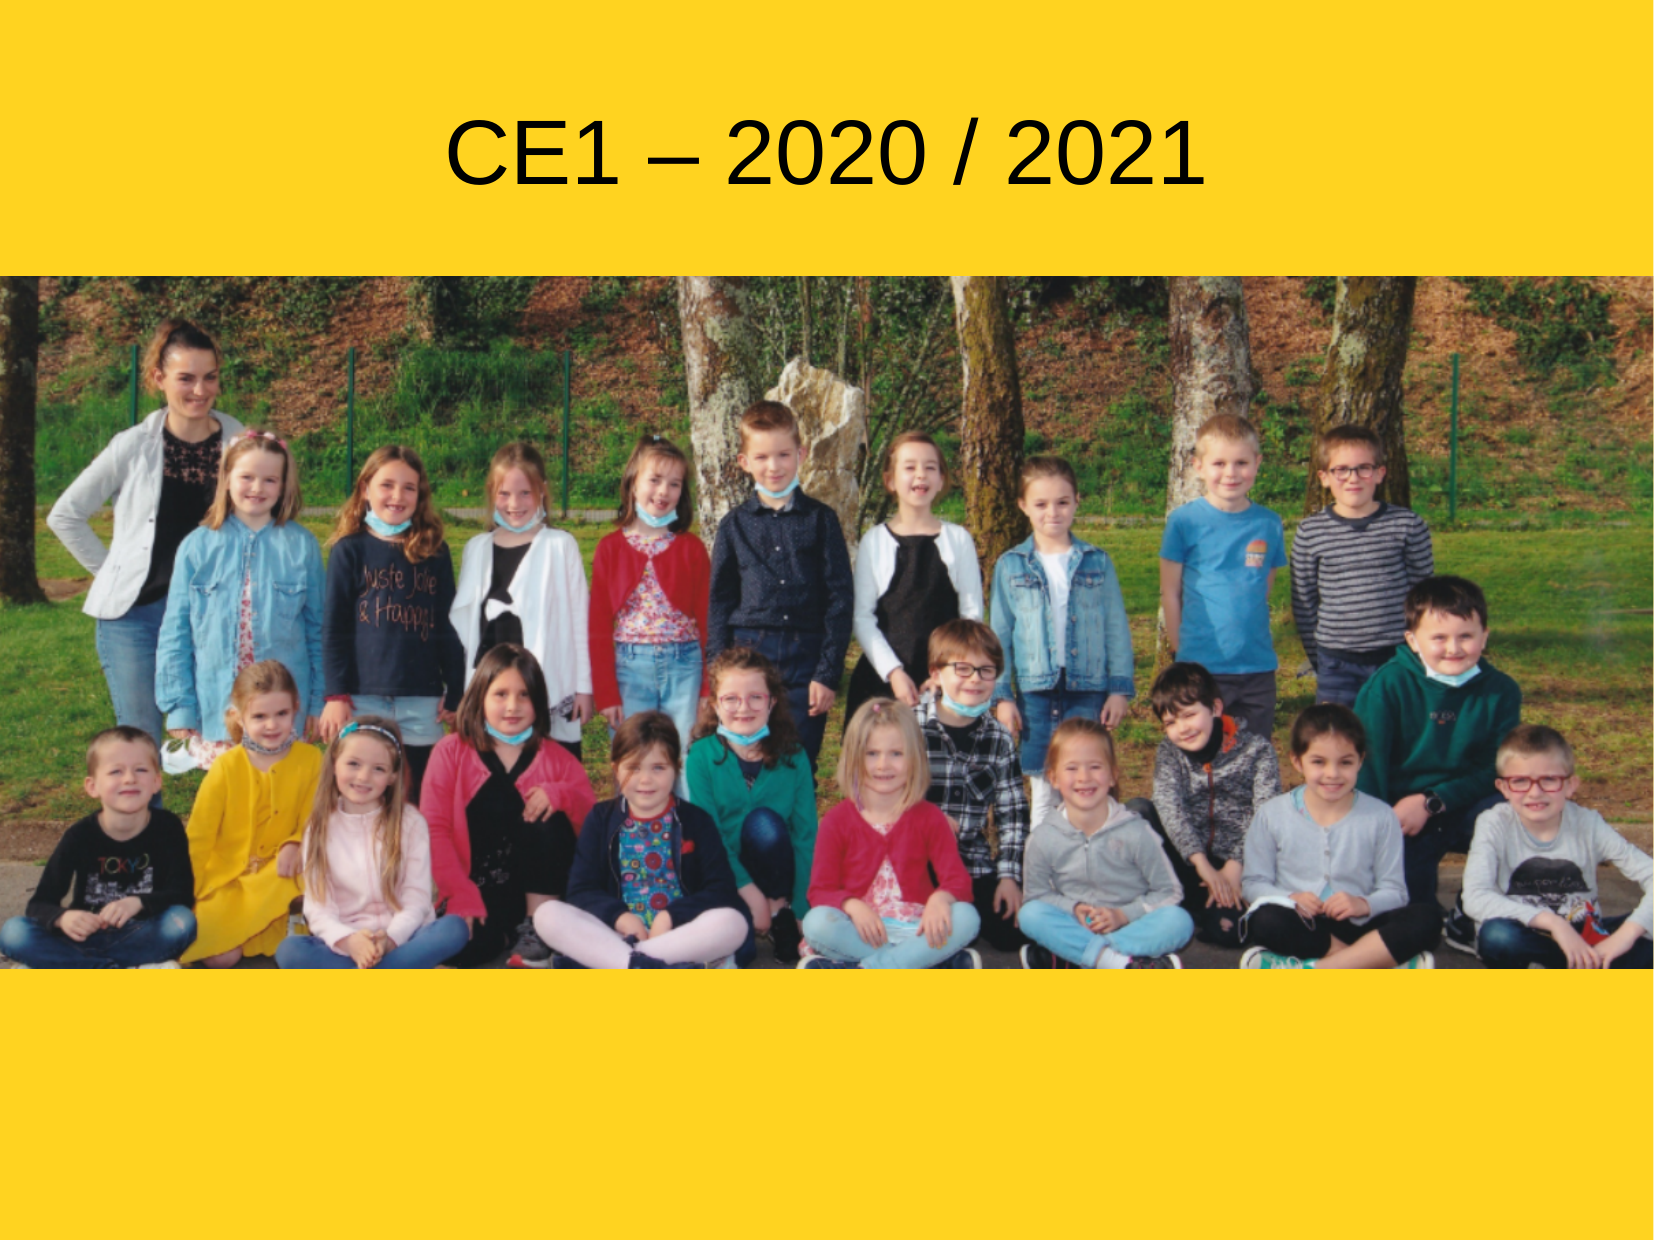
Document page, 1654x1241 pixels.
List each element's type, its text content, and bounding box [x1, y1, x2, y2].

picture [0, 276, 1654, 969]
title CE1 – 2020 / 2021 [82, 49, 1571, 257]
